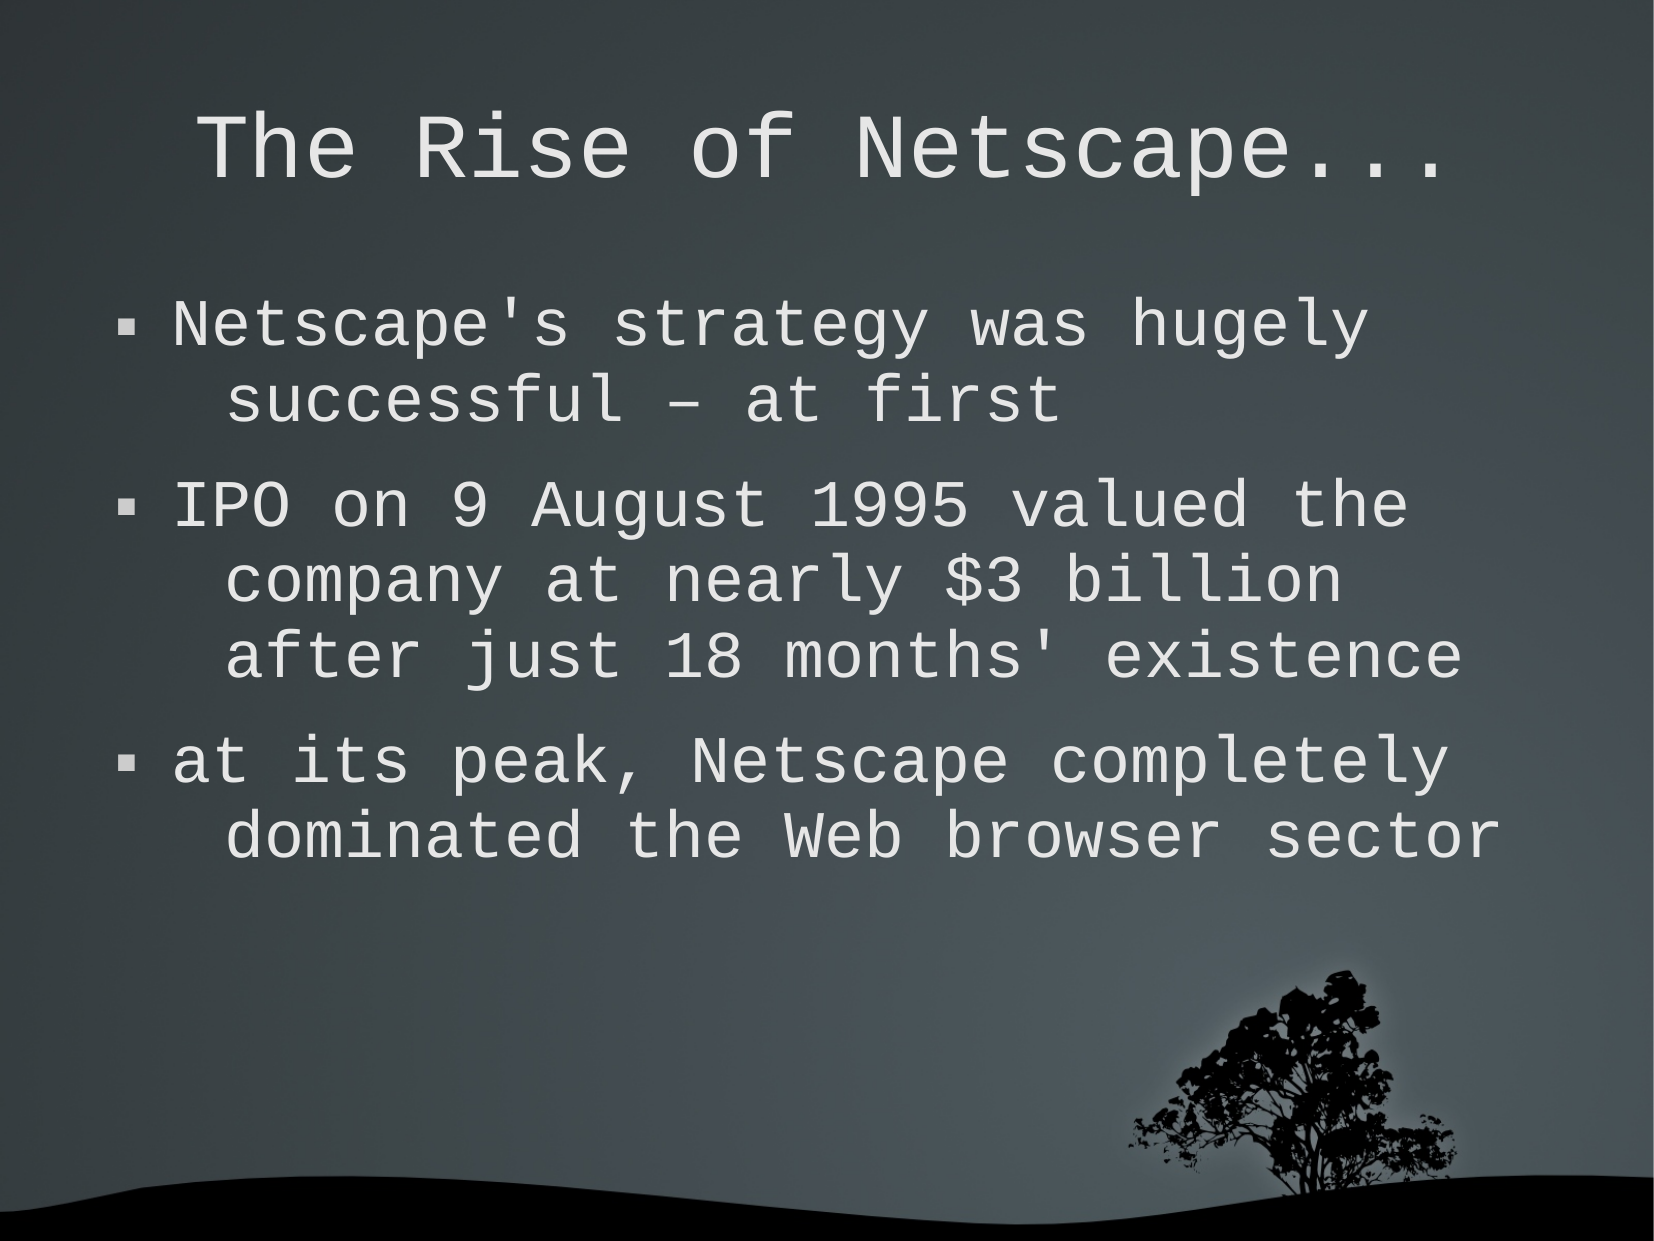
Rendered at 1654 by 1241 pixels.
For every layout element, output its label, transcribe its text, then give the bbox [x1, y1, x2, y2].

title The Rise of Netscape... [82, 56, 1571, 250]
list Netscape's strategy was hugely successful – at first IPO on 9 August 1995 valued the company at nearly $3 billion after just 18 months' existence at its peak, Netscape completely dominated the Web browser sector [82, 290, 1571, 1094]
picture [0, 0, 1654, 1241]
